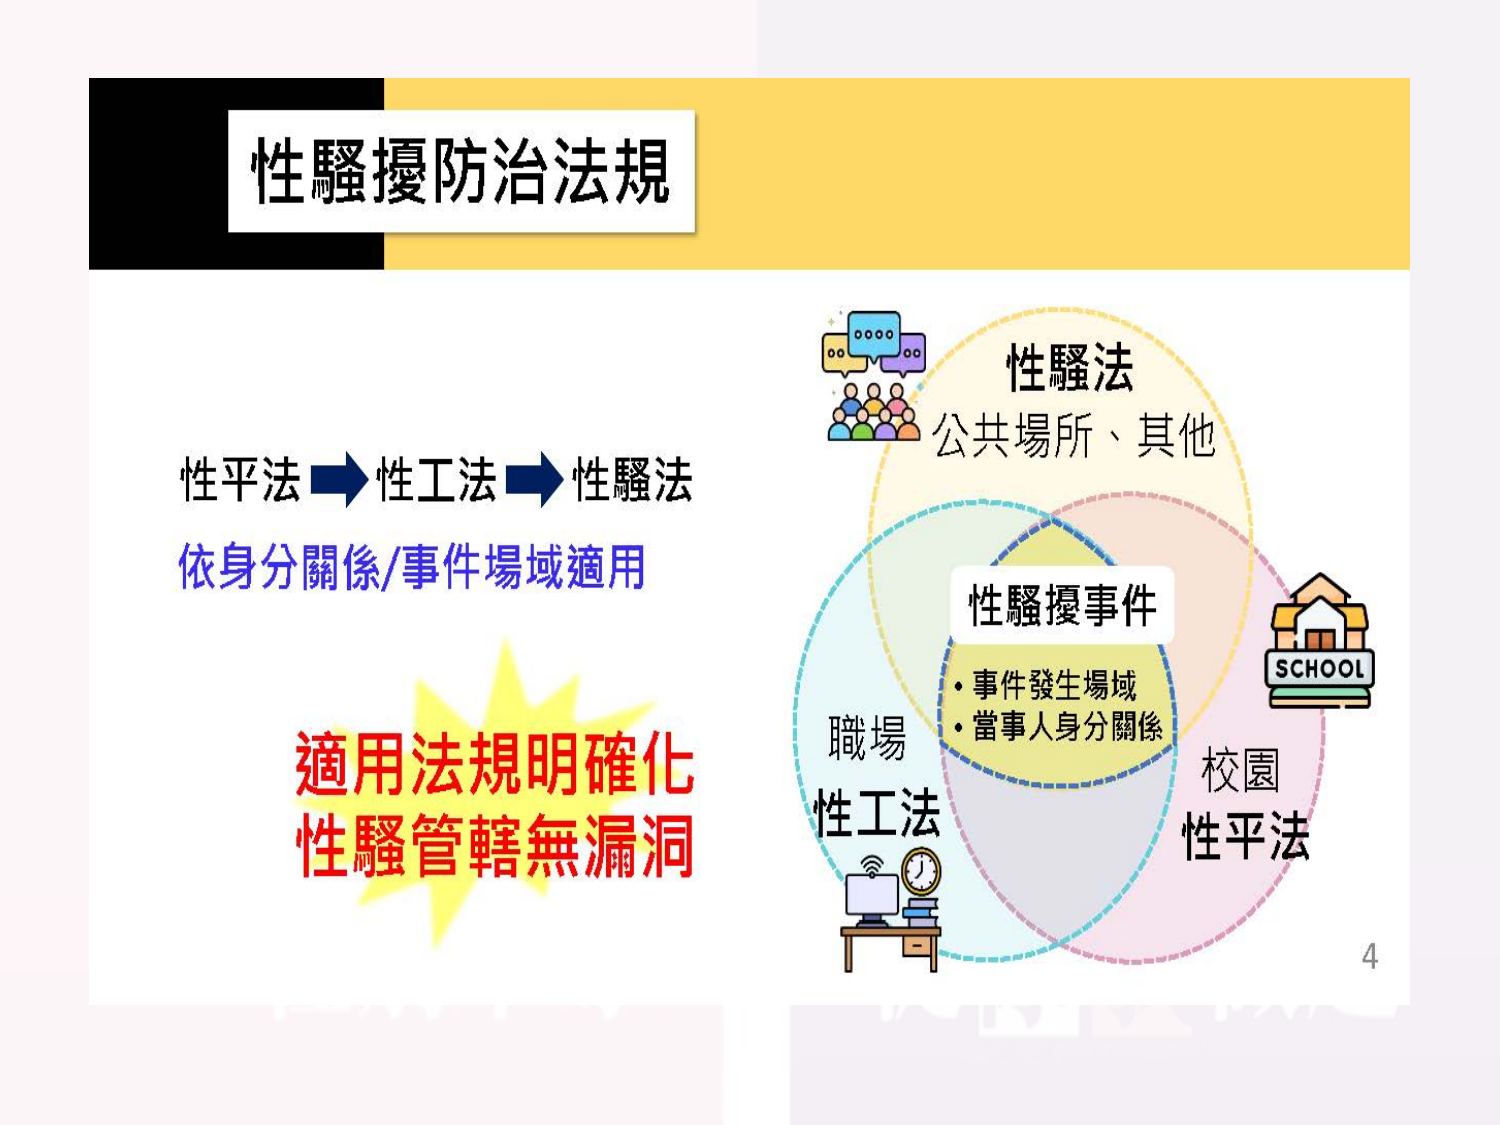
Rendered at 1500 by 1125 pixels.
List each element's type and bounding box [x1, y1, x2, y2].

picture [89, 78, 1410, 1005]
